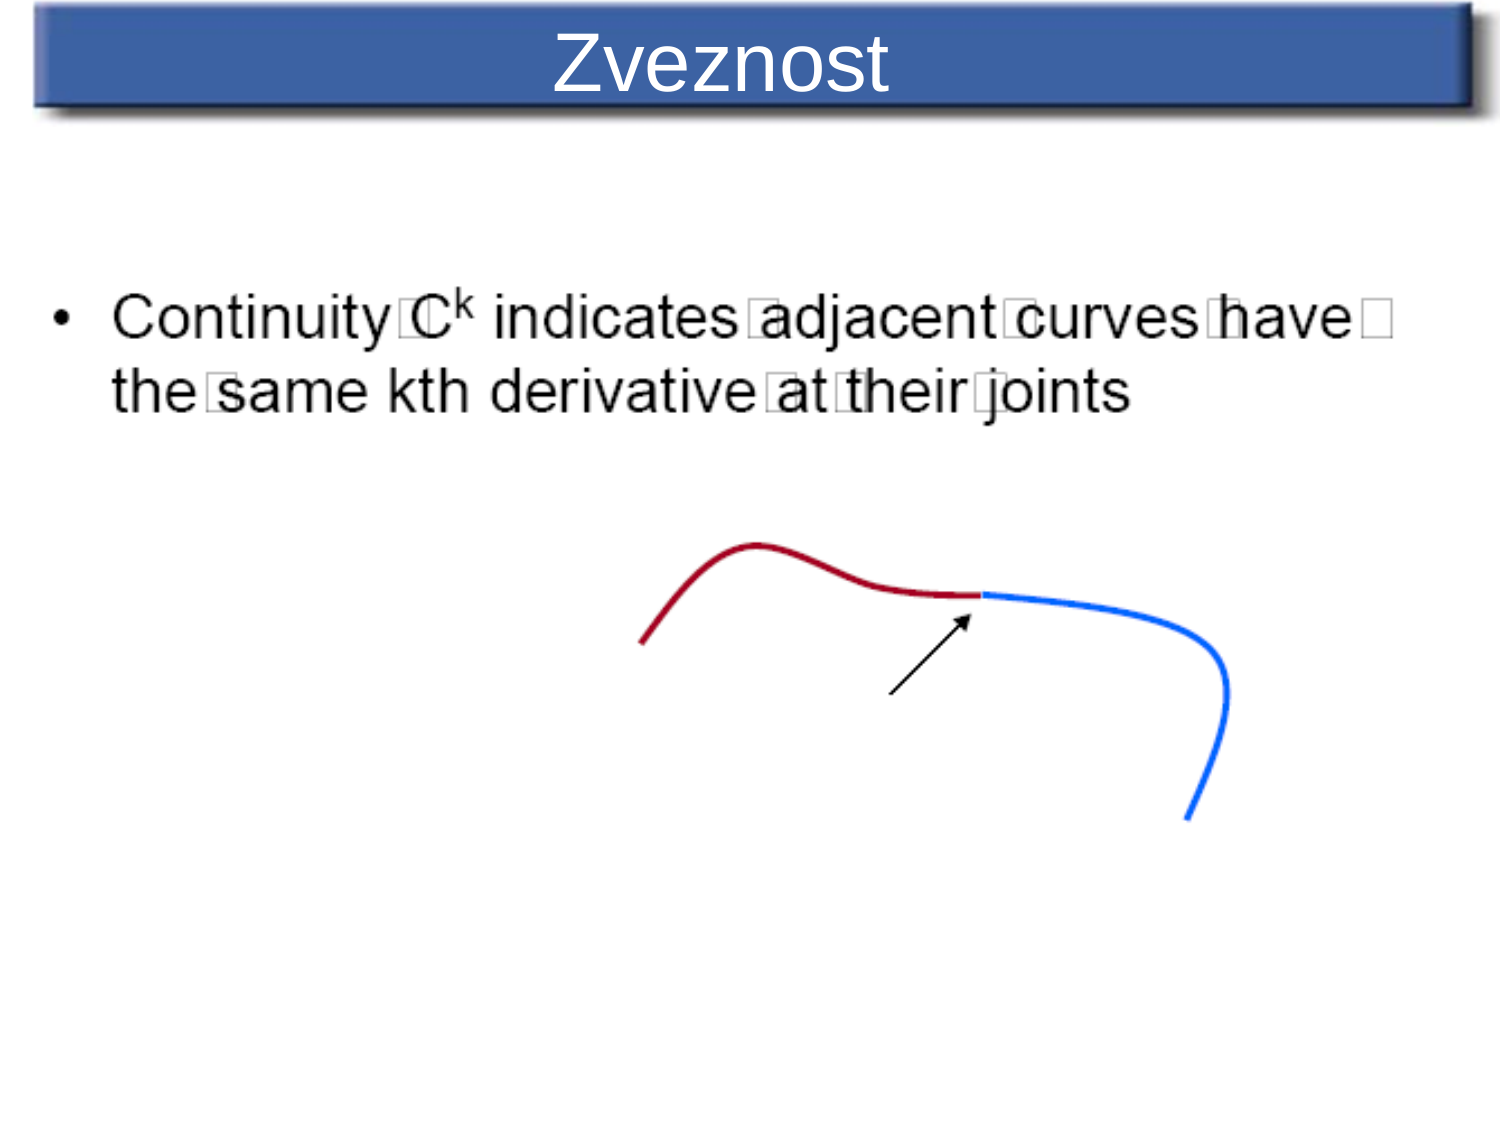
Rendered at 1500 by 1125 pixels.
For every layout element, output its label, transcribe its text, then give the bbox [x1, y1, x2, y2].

text_box Zveznost [537, 0, 906, 116]
picture [32, 0, 1500, 127]
picture [41, 274, 1447, 1045]
